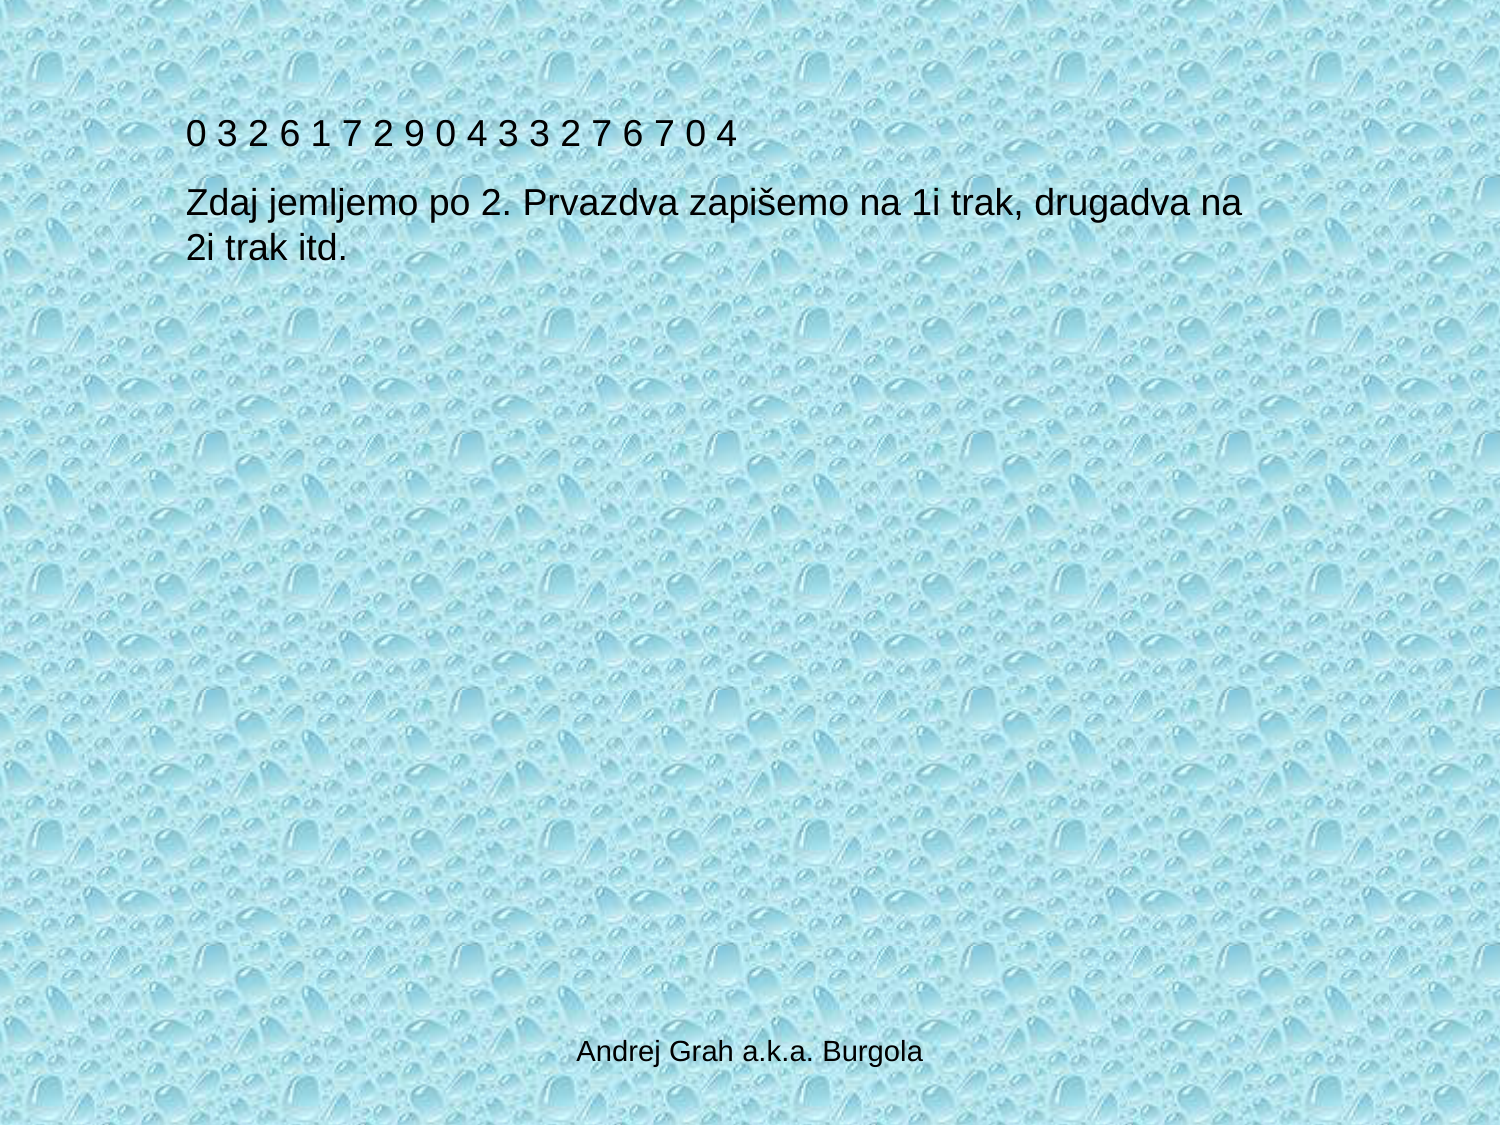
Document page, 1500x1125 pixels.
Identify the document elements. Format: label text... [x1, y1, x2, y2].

text_box Andrej Grah a.k.a. Burgola [512, 1024, 988, 1103]
picture [0, 0, 1500, 1125]
text_box 0 3 2 6 1 7 2 9 0 4 3 3 2 7 6 7 0 4 Zdaj jemljemo po 2. Prvazdva zapišemo na 1i trak, drugadva na 2i trak itd. [171, 101, 1270, 276]
